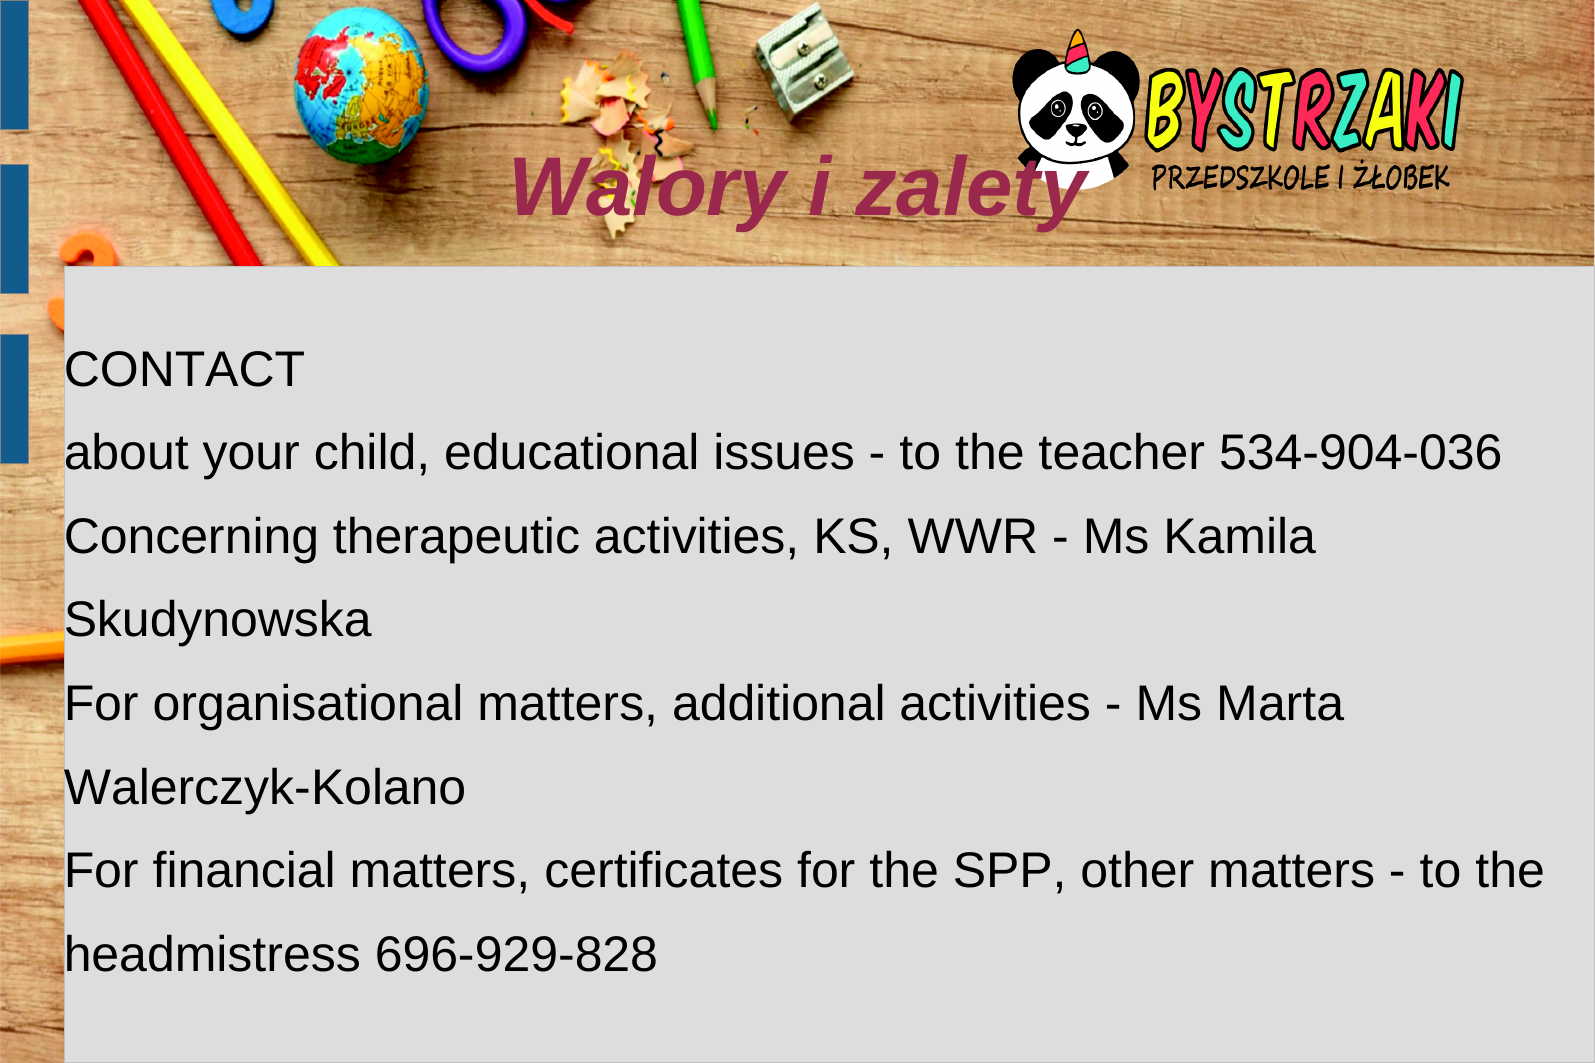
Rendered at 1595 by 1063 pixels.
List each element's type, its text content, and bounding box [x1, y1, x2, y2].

title Walory i zalety [117, 98, 1479, 257]
list CONTACT about your child, educational issues - to the teacher 534-904-036 Concerning therapeutic activities, KS, WWR - Ms Kamila Skudynowska For organisational matters, additional activities - Ms Marta Walerczyk-Kolano For financial matters, certificates for the SPP, other matters - to the headmistress 696-929-828 [63, 257, 1576, 1063]
picture [0, 0, 1595, 1063]
